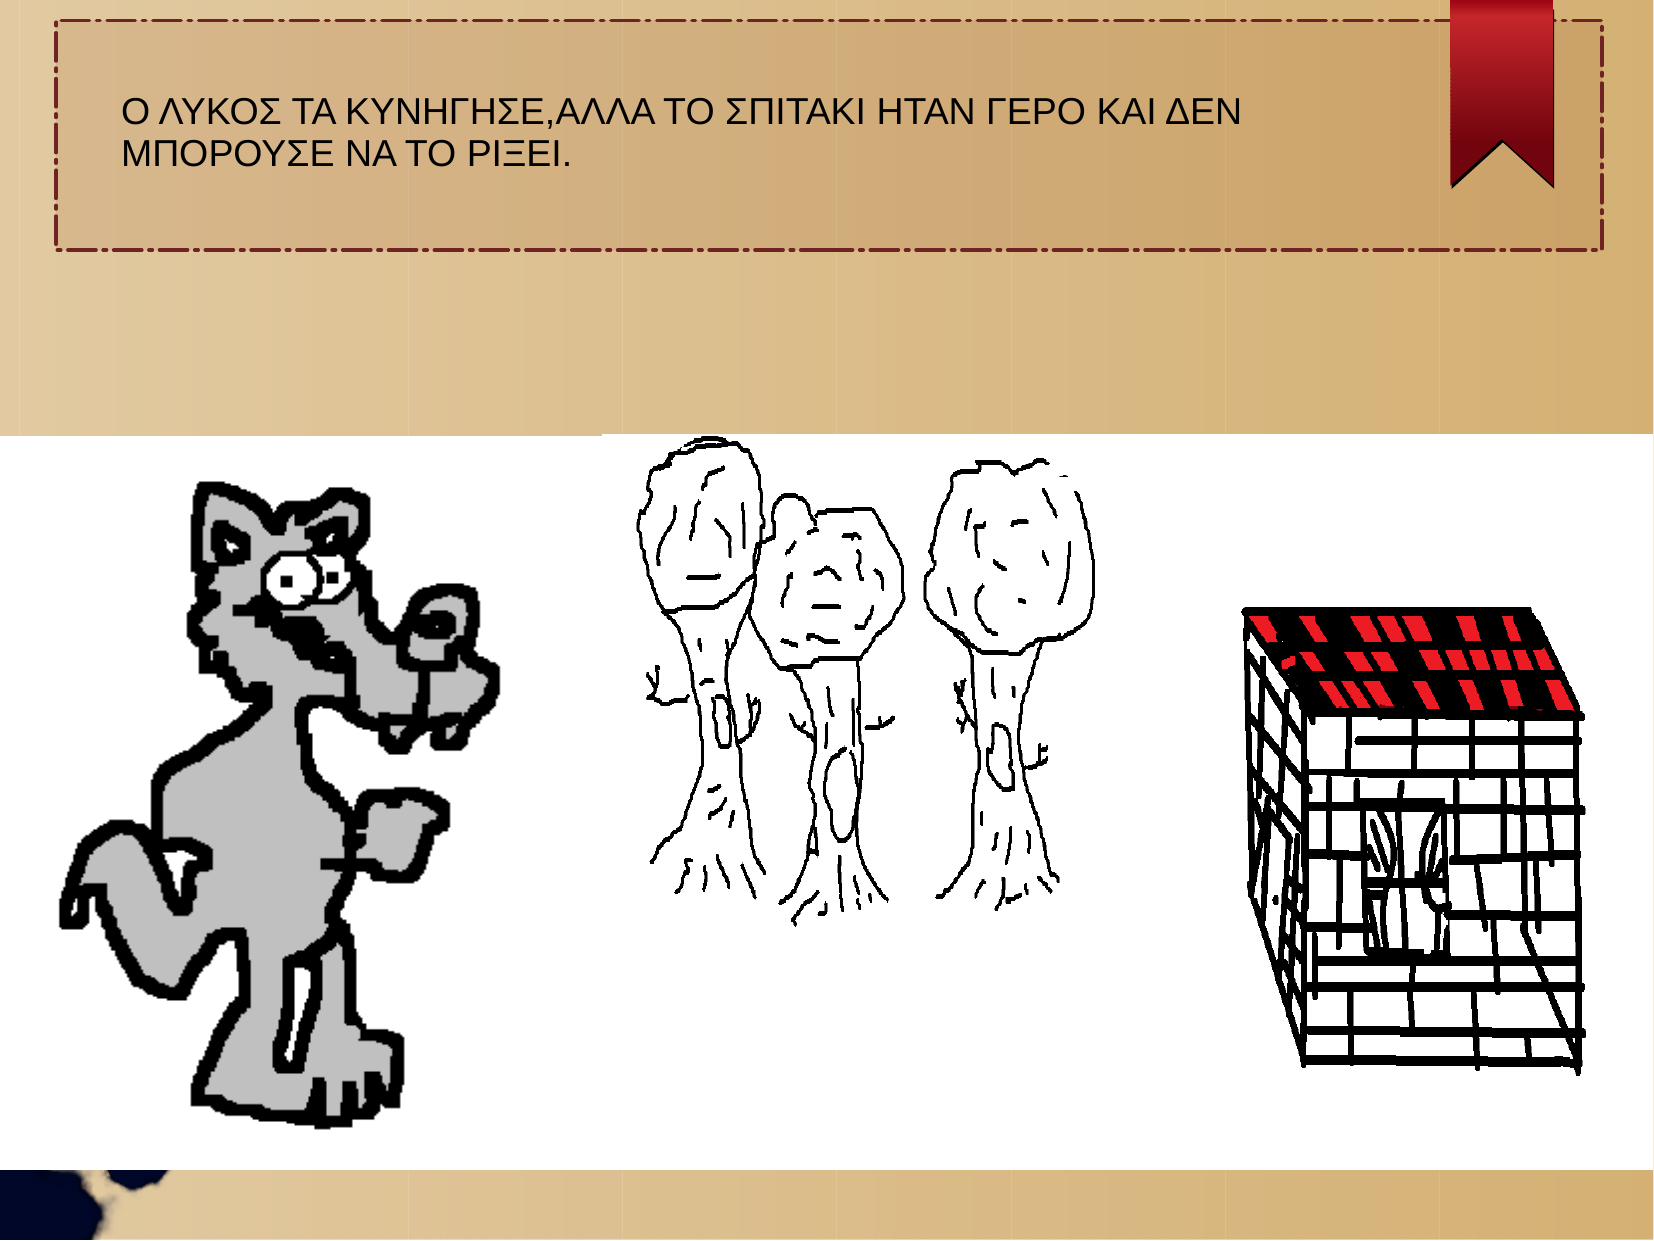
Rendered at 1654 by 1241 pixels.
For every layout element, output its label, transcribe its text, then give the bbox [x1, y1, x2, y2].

text_box Ο ΛΥΚΟΣ ΤΑ ΚΥΝΗΓΗΣΕ,ΑΛΛΑ ΤΟ ΣΠΙΤΑΚΙ ΗΤΑΝ ΓΕΡΟ ΚΑΙ ΔΕΝ ΜΠΟΡΟΥΣΕ ΝΑ ΤΟ ΡΙΞΕΙ. [106, 82, 1430, 224]
picture [0, 434, 1654, 1170]
